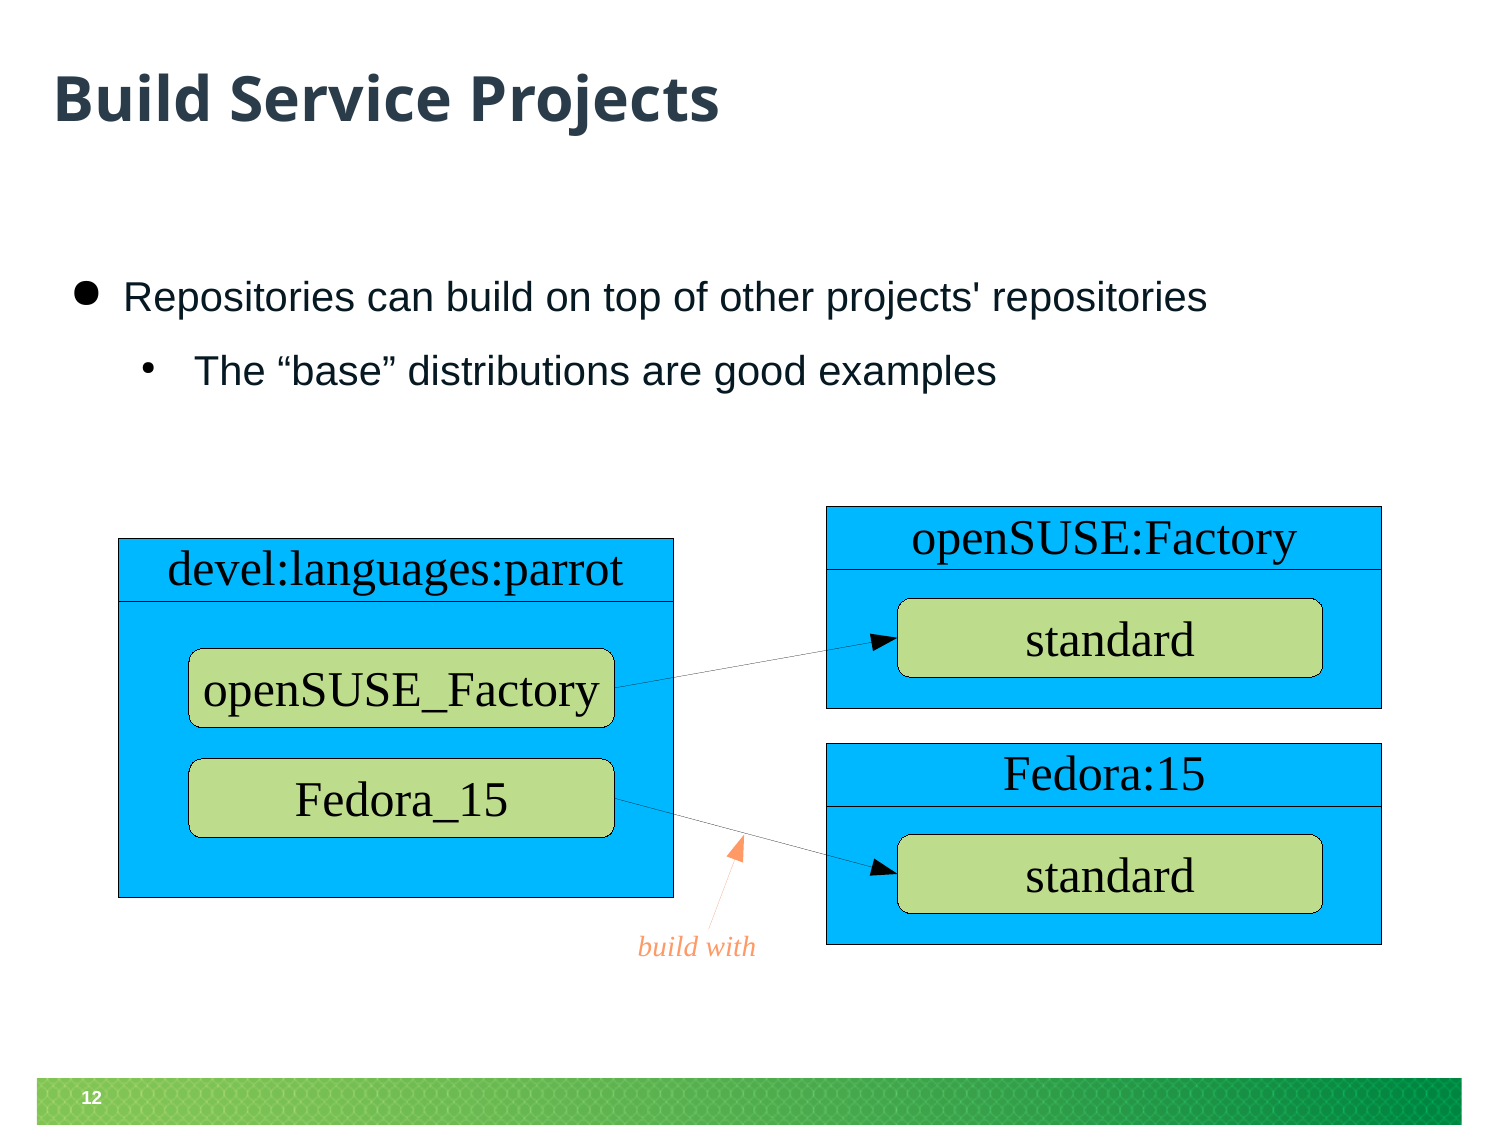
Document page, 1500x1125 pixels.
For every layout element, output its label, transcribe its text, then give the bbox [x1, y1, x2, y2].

text_box build with [637, 929, 757, 993]
picture [36, 1078, 1462, 1125]
text_box devel:languages:parrot [118, 602, 674, 898]
text_box standard [897, 598, 1323, 678]
text_box devel:languages:parrot [118, 538, 674, 601]
text_box Fedora:15 [826, 807, 1382, 945]
list Repositories can build on top of other projects' repositories The “base” distributions are good examples [37, 262, 1388, 1005]
text_box openSUSE:Factory [826, 570, 1382, 709]
text_box Fedora_15 [188, 758, 615, 838]
text_box standard [897, 834, 1323, 914]
title Build Service Projects [37, 51, 1388, 209]
text_box openSUSE_Factory [188, 648, 615, 728]
text_box openSUSE:Factory [826, 506, 1382, 569]
text_box Fedora:15 [826, 743, 1382, 806]
